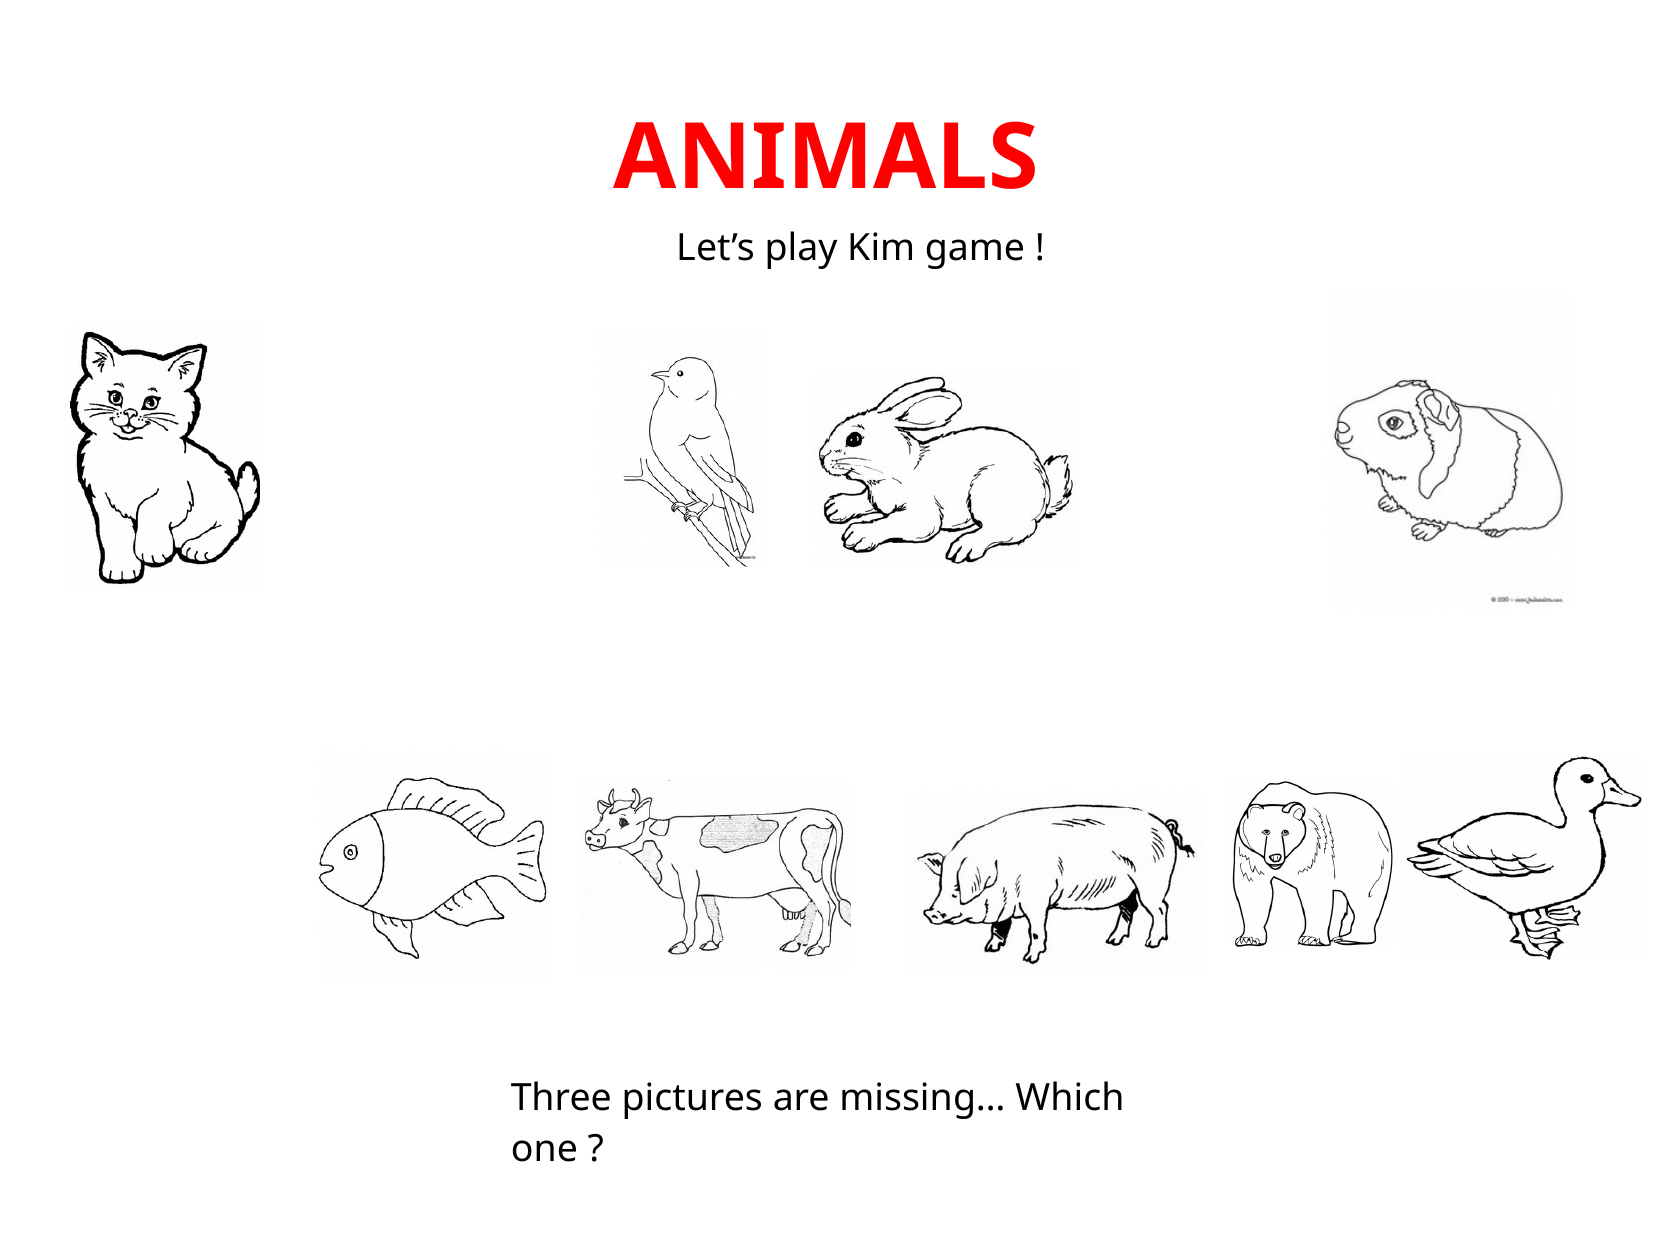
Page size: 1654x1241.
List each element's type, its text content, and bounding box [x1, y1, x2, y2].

picture [905, 791, 1202, 973]
picture [318, 750, 551, 981]
picture [814, 373, 1077, 567]
picture [1405, 755, 1642, 960]
text_box Let’s play Kim game ! [661, 212, 1182, 274]
picture [1326, 295, 1571, 610]
picture [1229, 779, 1394, 948]
text_box Three pictures are missing… Which one ? [496, 1062, 1205, 1171]
picture [598, 330, 768, 567]
picture [578, 780, 851, 969]
picture [70, 324, 260, 591]
title ANIMALS [82, 49, 1571, 257]
